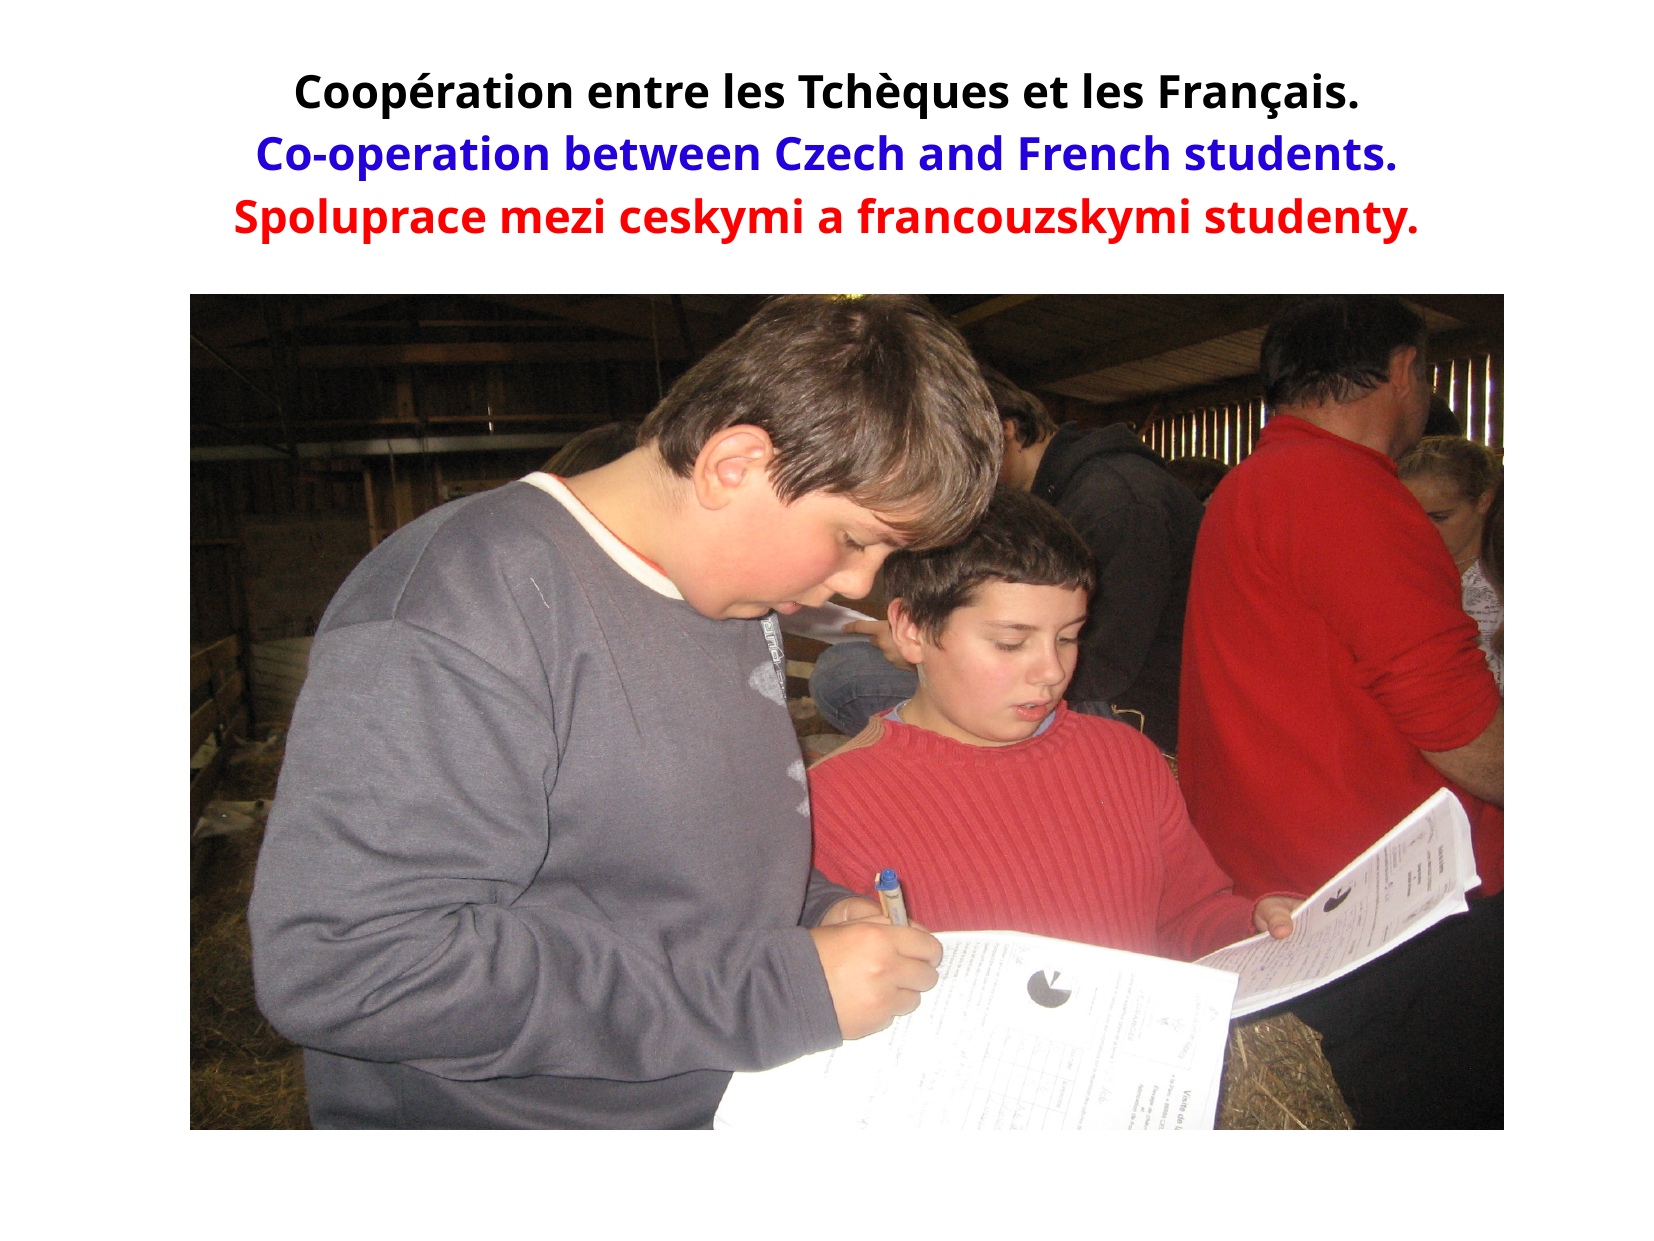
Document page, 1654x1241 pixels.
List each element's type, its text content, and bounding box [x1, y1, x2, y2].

picture [190, 294, 1504, 1130]
title Coopération entre les Tchèques et les Français. Co-operation between Czech and French students. Spoluprace mezi ceskymi a francouzskymi studenty. [82, 56, 1571, 250]
